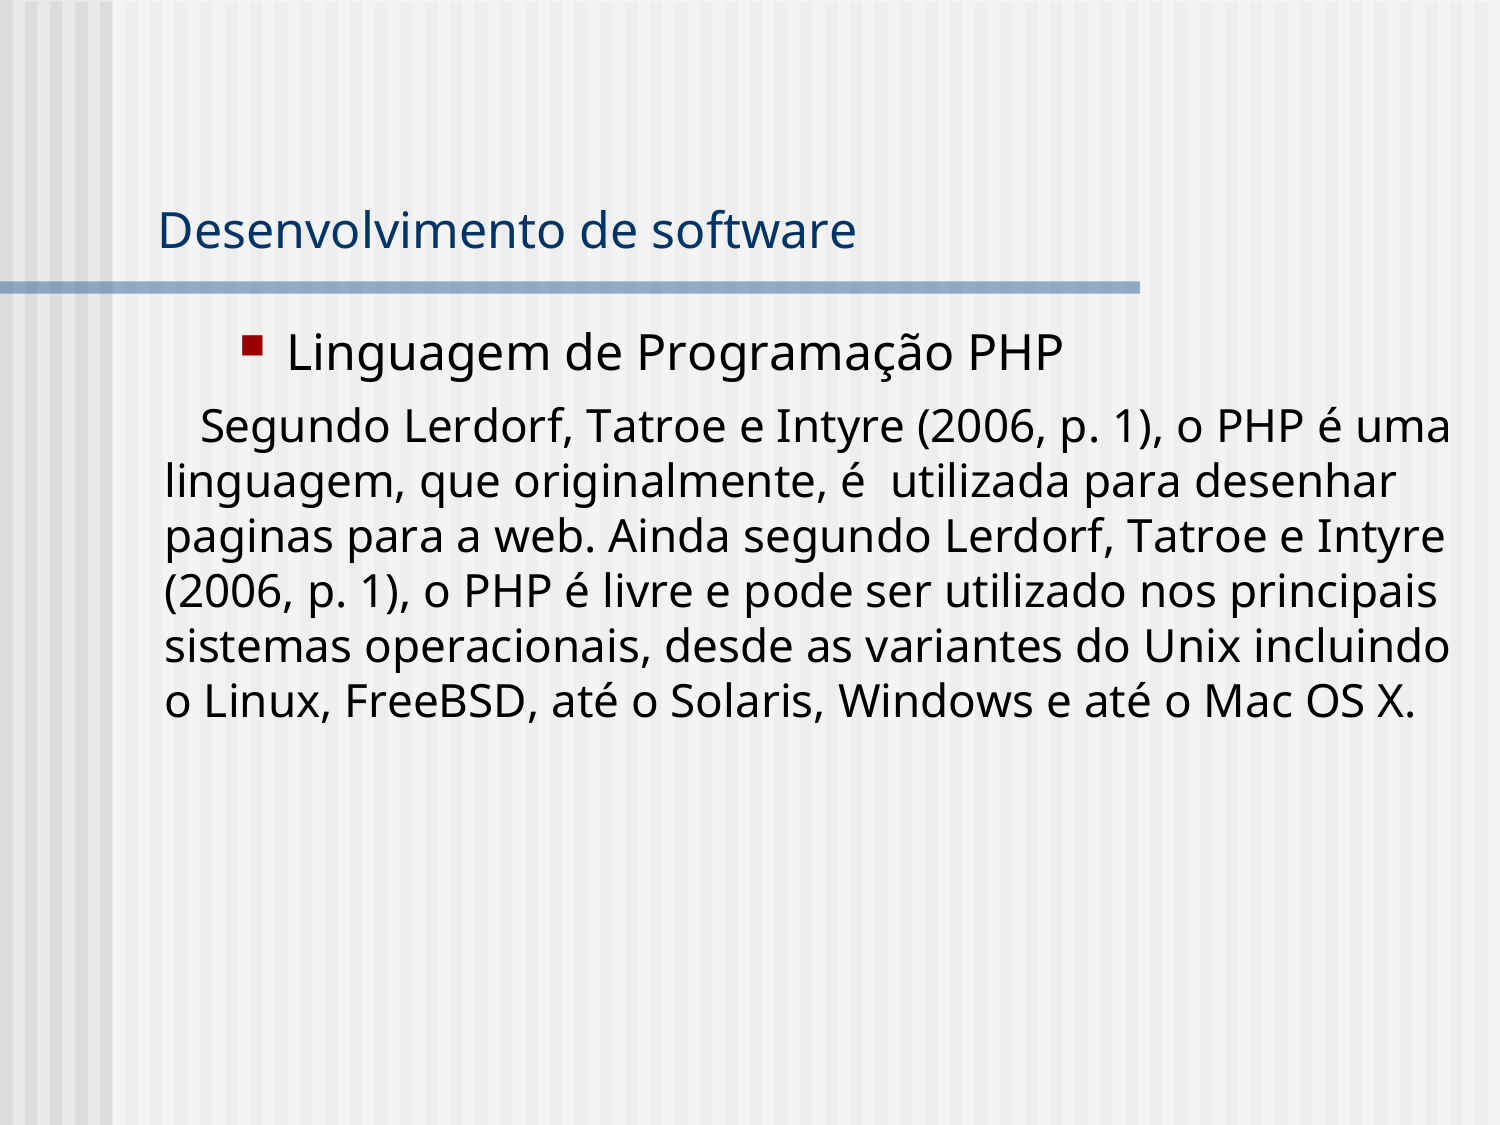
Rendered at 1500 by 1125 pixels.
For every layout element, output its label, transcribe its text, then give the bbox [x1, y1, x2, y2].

list Linguagem de Programação PHP Segundo Lerdorf, Tatroe e Intyre (2006, p. 1), o PHP é uma linguagem, que originalmente, é utilizada para desenhar paginas para a web. Ainda segundo Lerdorf, Tatroe e Intyre (2006, p. 1), o PHP é livre e pode ser utilizado nos principais sistemas operacionais, desde as variantes do Unix incluindo o Linux, FreeBSD, até o Solaris, Windows e até o Mac OS X. [149, 312, 1481, 1055]
title Desenvolvimento de software [142, 31, 1482, 267]
